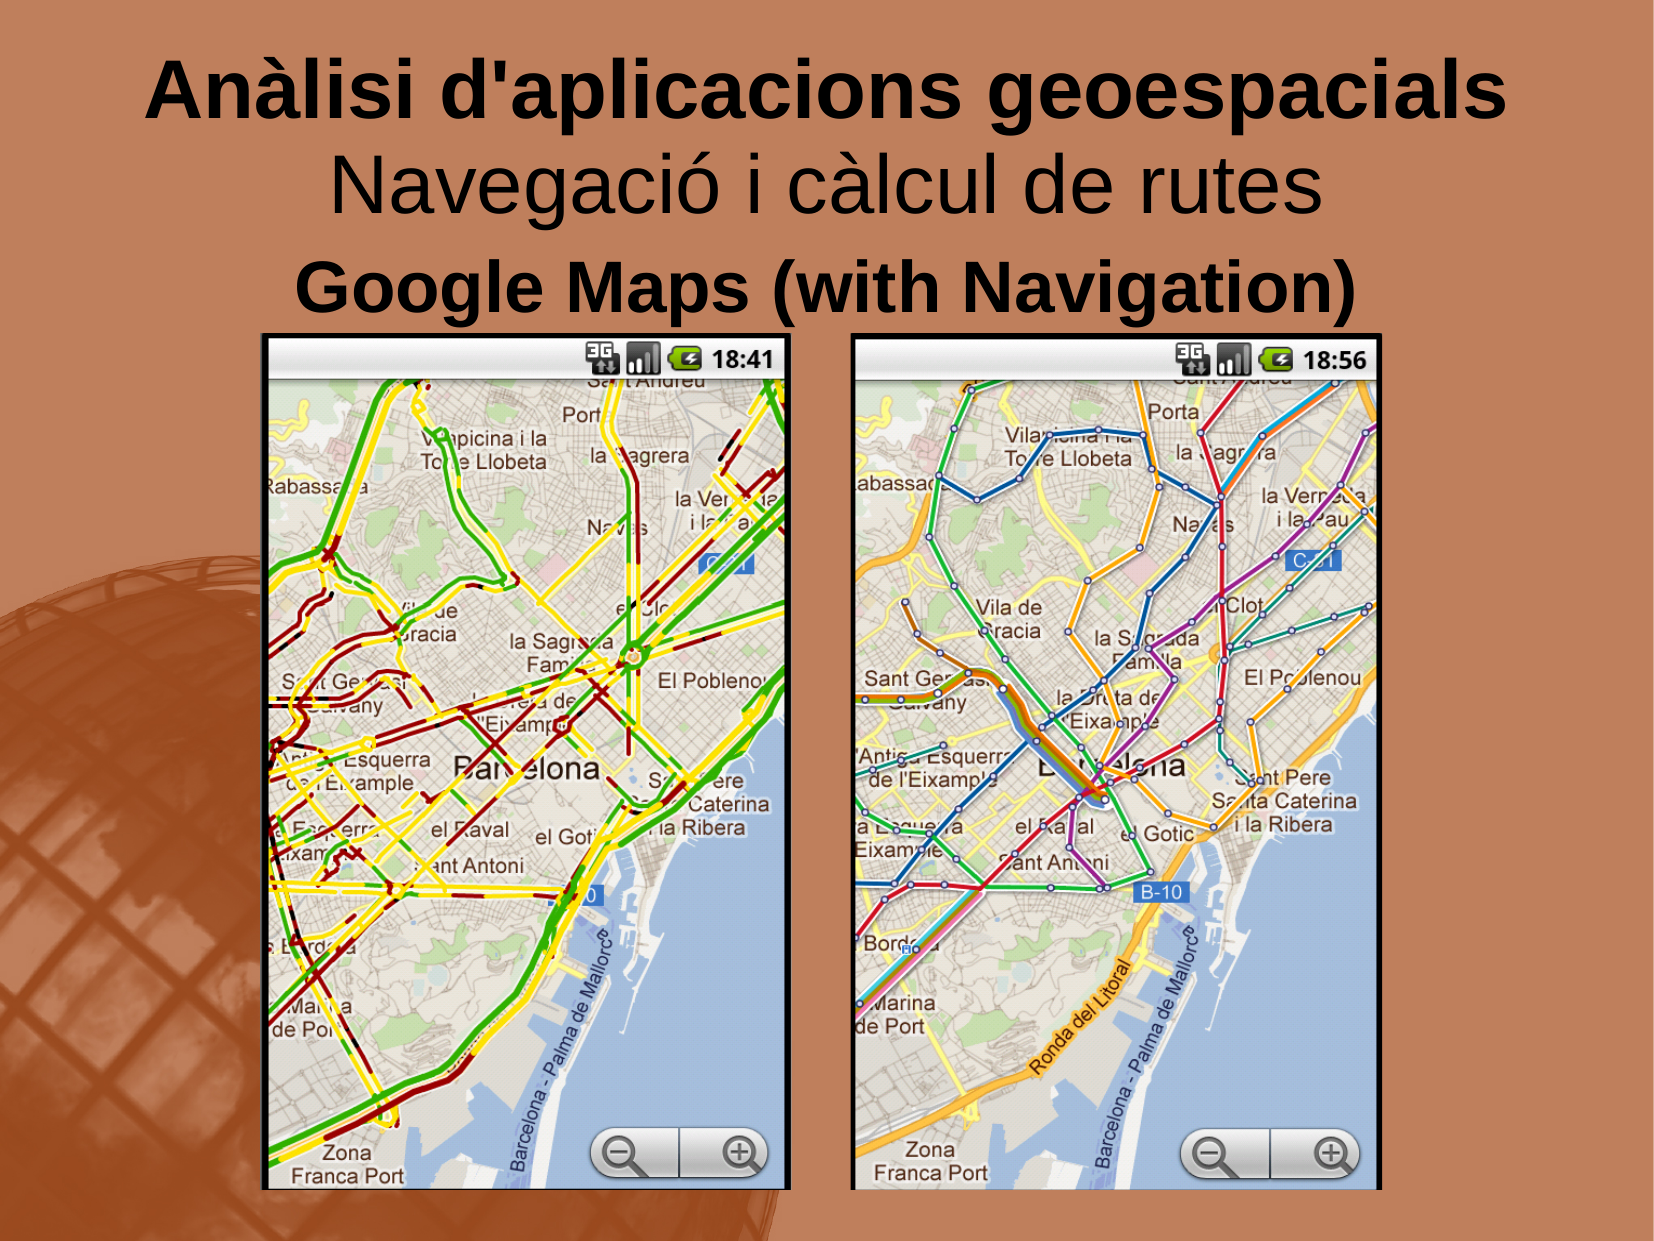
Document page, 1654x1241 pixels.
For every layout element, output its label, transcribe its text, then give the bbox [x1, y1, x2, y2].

title Google Maps (with Navigation) [250, 235, 1403, 339]
title Anàlisi d'aplicacions geoespacials [82, 0, 1571, 194]
title Navegació i càlcul de rutes [310, 133, 1344, 235]
picture [0, 0, 1654, 1241]
